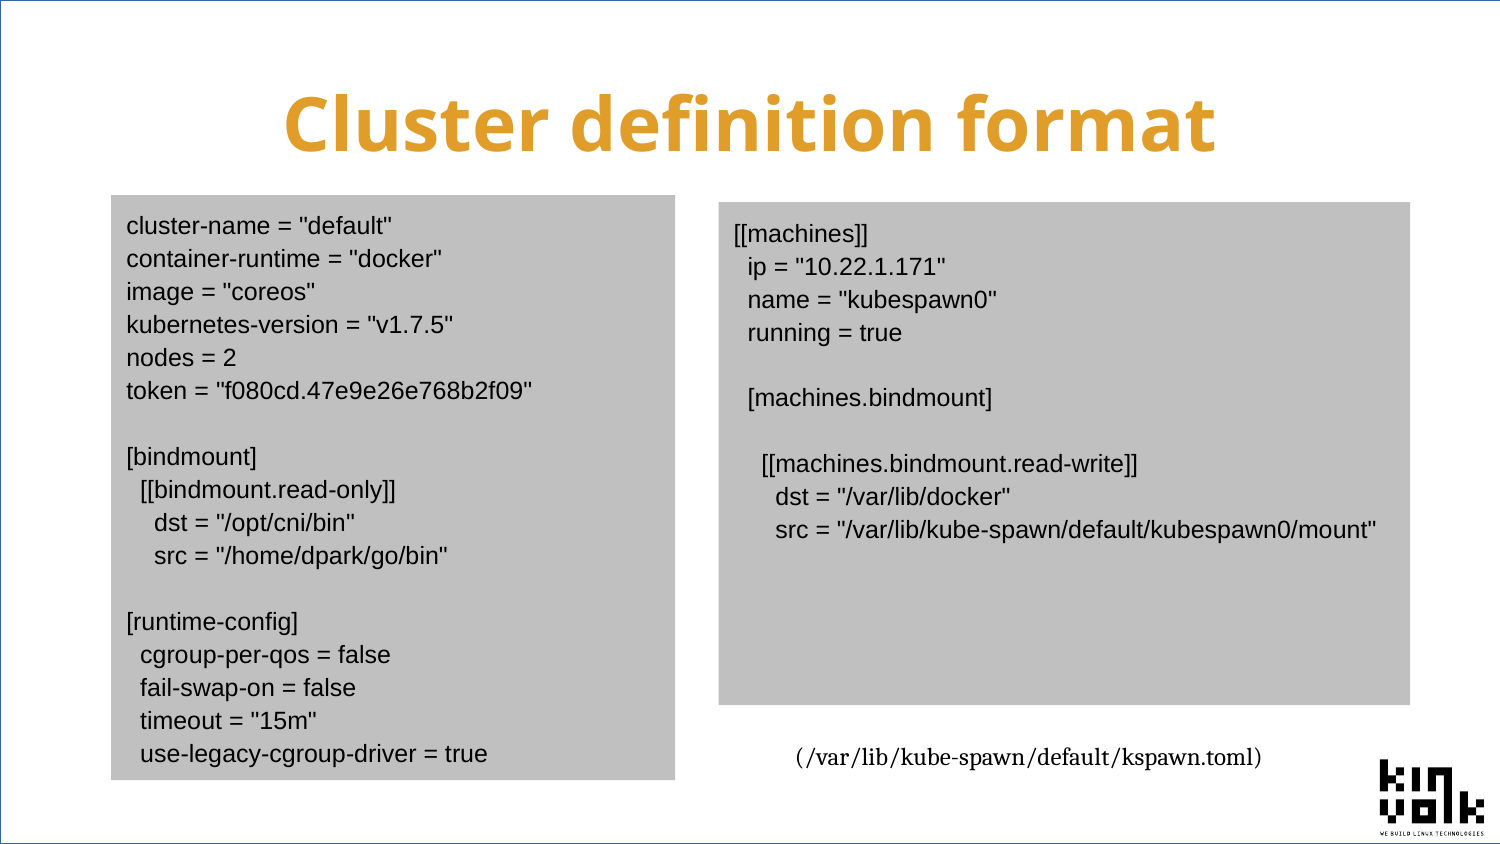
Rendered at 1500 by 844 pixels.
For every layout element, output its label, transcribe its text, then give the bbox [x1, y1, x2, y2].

list [[machines]] ip = "10.22.1.171" name = "kubespawn0" running = true [machines.bindmount] [[machines.bindmount.read-write]] dst = "/var/lib/docker" src = "/var/lib/kube-spawn/default/kubespawn0/mount" [718, 202, 1411, 706]
picture [1373, 753, 1491, 843]
text_box [0, 0, 1500, 844]
list cluster-name = "default" container-runtime = "docker" image = "coreos" kubernetes-version = "v1.7.5" nodes = 2 token = "f080cd.47e9e26e768b2f09" [bindmount] [[bindmount.read-only]] dst = "/opt/cni/bin" src = "/home/dpark/go/bin" [runtime-config] cgroup-per-qos = false fail-swap-on = false timeout = "15m" use-legacy-cgroup-driver = true [111, 195, 676, 781]
title Cluster definition format [51, 61, 1449, 156]
text_box (/var/lib/kube-spawn/default/kspawn.toml) [780, 735, 1295, 780]
